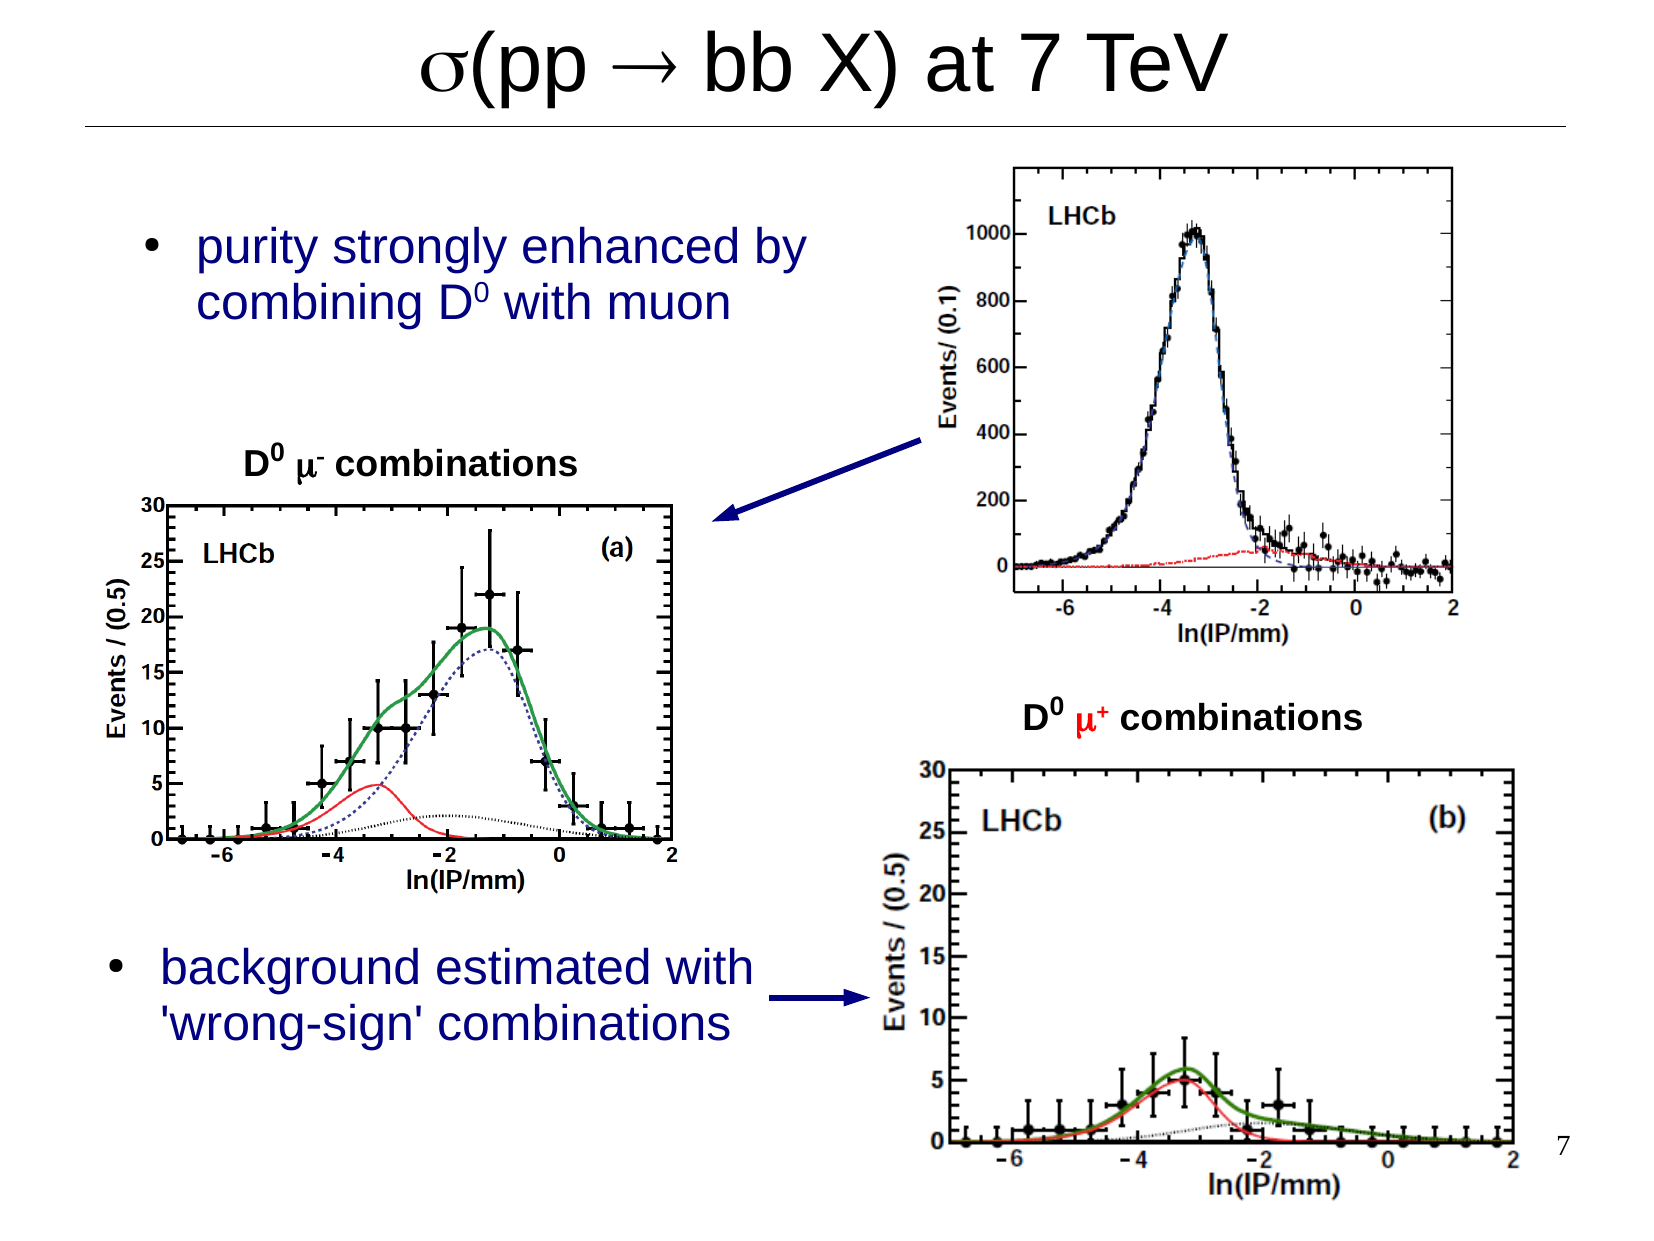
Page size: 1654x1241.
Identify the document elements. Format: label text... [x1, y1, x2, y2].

title s(pp ® bb X) at 7 TeV [79, 5, 1568, 121]
text_box D0 m+ combinations [1007, 681, 1383, 750]
list background estimated with 'wrong-sign' combinations [89, 939, 835, 1051]
picture [91, 486, 682, 904]
list purity strongly enhanced by combining D0 with muon [125, 218, 871, 330]
text_box D0 m- combinations [228, 427, 603, 496]
picture [933, 161, 1466, 656]
picture [875, 753, 1551, 1209]
